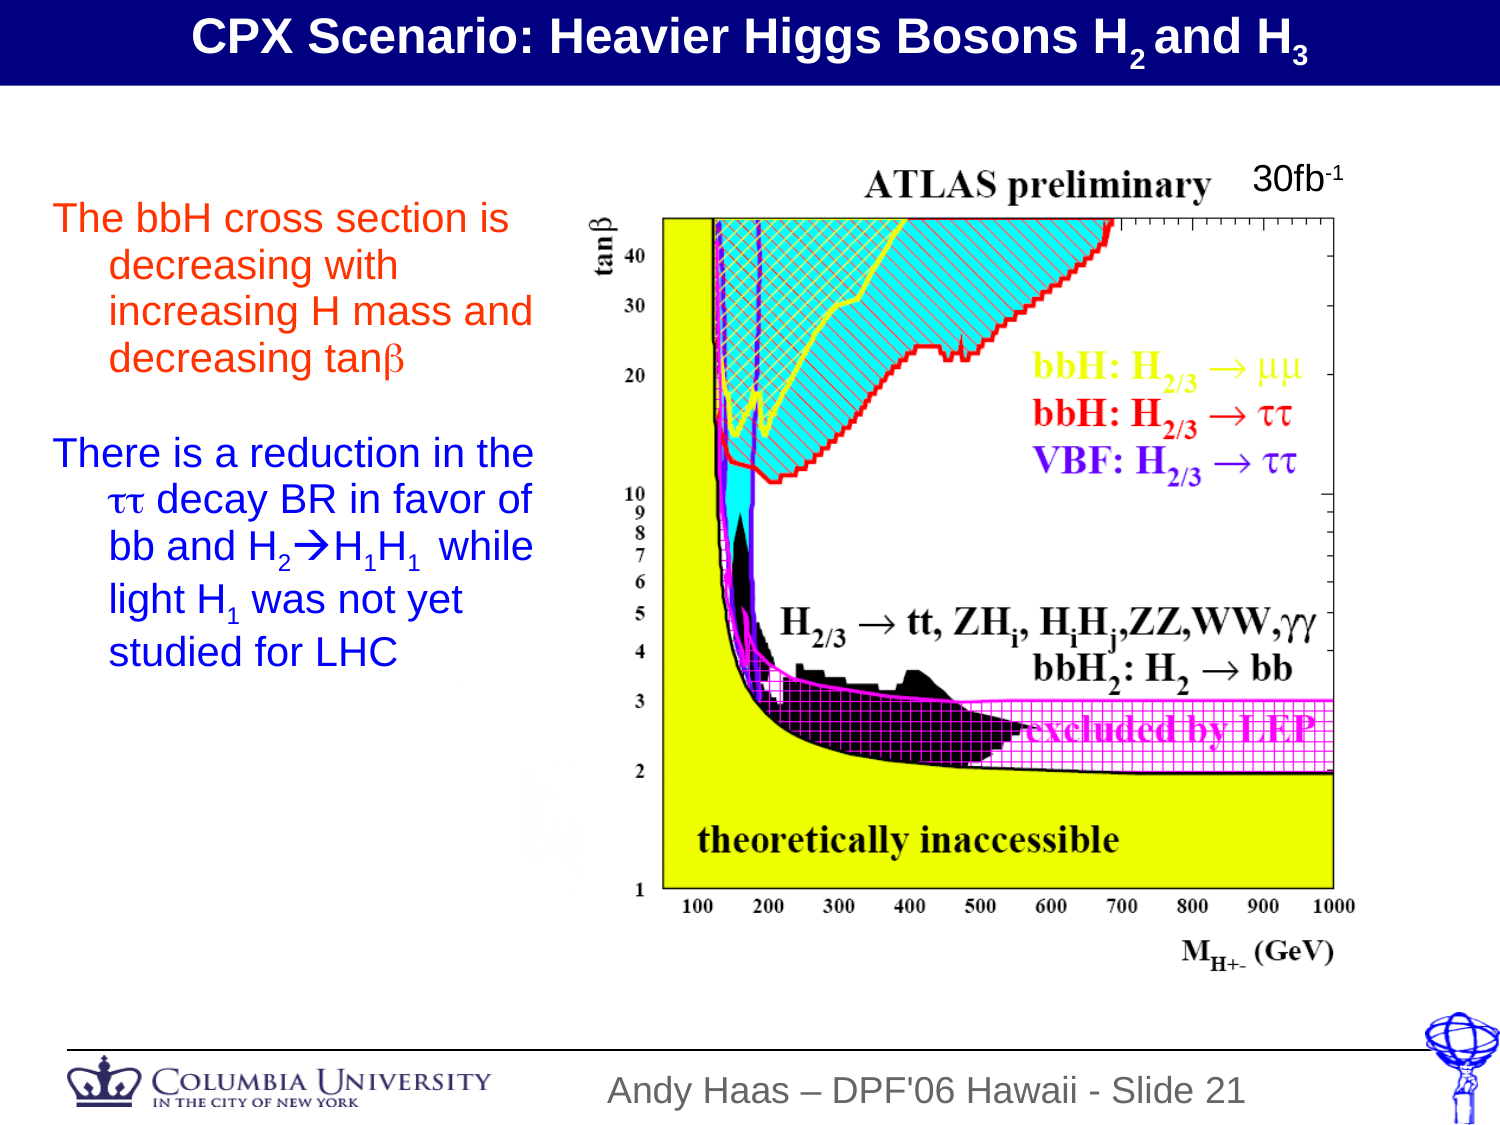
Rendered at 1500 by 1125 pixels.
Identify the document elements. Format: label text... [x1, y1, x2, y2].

picture [583, 162, 1376, 976]
text_box 30fb-1 [1237, 149, 1360, 208]
title CPX Scenario: Heavier Higgs Bosons H2 and H3 [0, 0, 1500, 86]
picture [1425, 1012, 1500, 1125]
picture [67, 1055, 492, 1107]
list The bbH cross section is decreasing with increasing H mass and decreasing tan There is a reduction in the  decay BR in favor of bb and H2H1H1 while light H1 was not yet studied for LHC [37, 187, 563, 1001]
